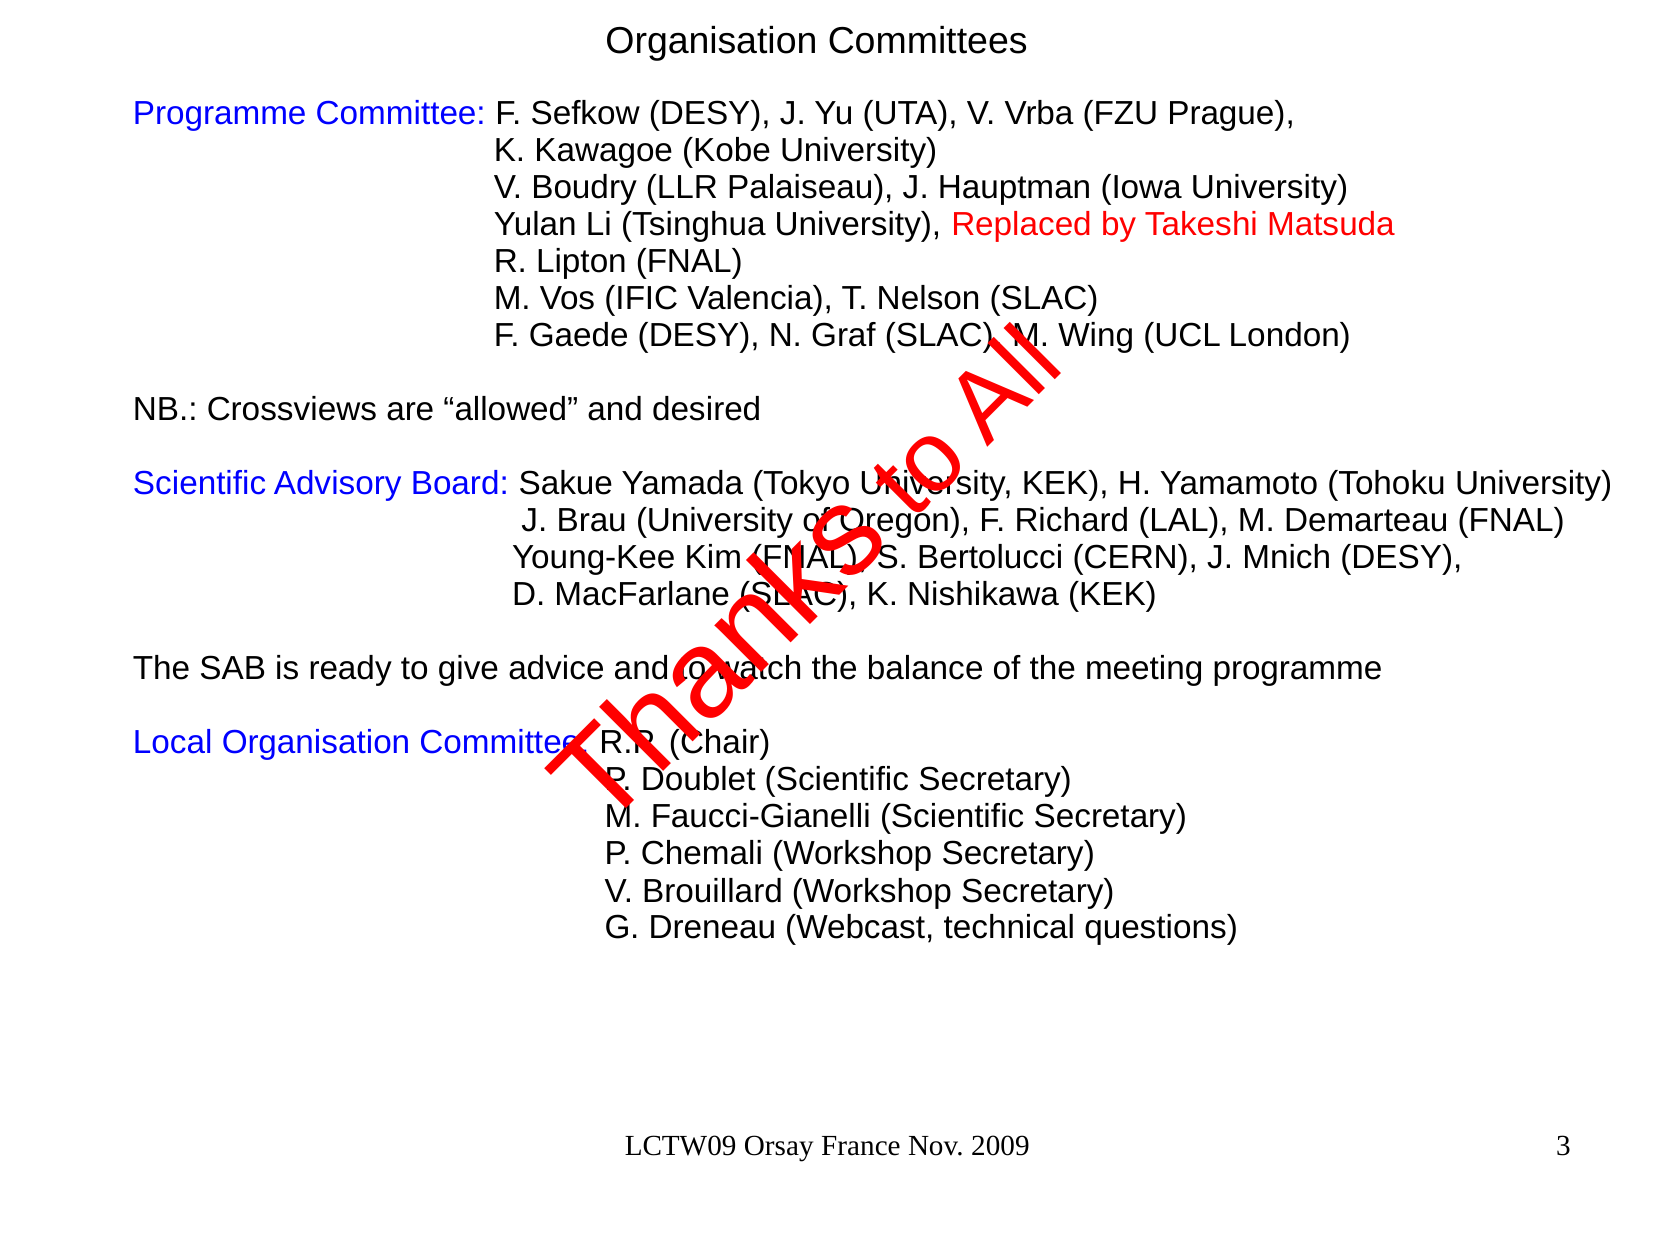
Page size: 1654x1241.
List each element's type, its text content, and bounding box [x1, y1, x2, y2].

text_box Thanks to All [507, 269, 1137, 898]
text_box Organisation Committees [590, 11, 1053, 83]
text_box Programme Committee: F. Sefkow (DESY), J. Yu (UTA), V. Vrba (FZU Prague), K. Kawagoe (Kobe University) V. Boudry (LLR Palaiseau), J. Hauptman (Iowa University) Yulan Li (Tsinghua University), Replaced by Takeshi Matsuda R. Lipton (FNAL) M. Vos (IFIC Valencia), T. Nelson (SLAC) F. Gaede (DESY), N. Graf (SLAC), M. Wing (UCL London) NB.: Crossviews are “allowed” and desired Scientific Advisory Board: Sakue Yamada (Tokyo University, KEK), H. Yamamoto (Tohoku University) J. Brau (University of Oregon), F. Richard (LAL), M. Demarteau (FNAL) Young-Kee Kim (FNAL), S. Bertolucci (CERN), J. Mnich (DESY), D. MacFarlane (SLAC), K. Nishikawa (KEK) The SAB is ready to give advice and to watch the balance of the meeting programme Local Organisation Committee: R.P. (Chair) P. Doublet (Scientific Secretary) M. Faucci-Gianelli (Scientific Secretary) P. Chemali (Workshop Secretary) V. Brouillard (Workshop Secretary) G. Dreneau (Webcast, technical questions) [118, 87, 1654, 1241]
